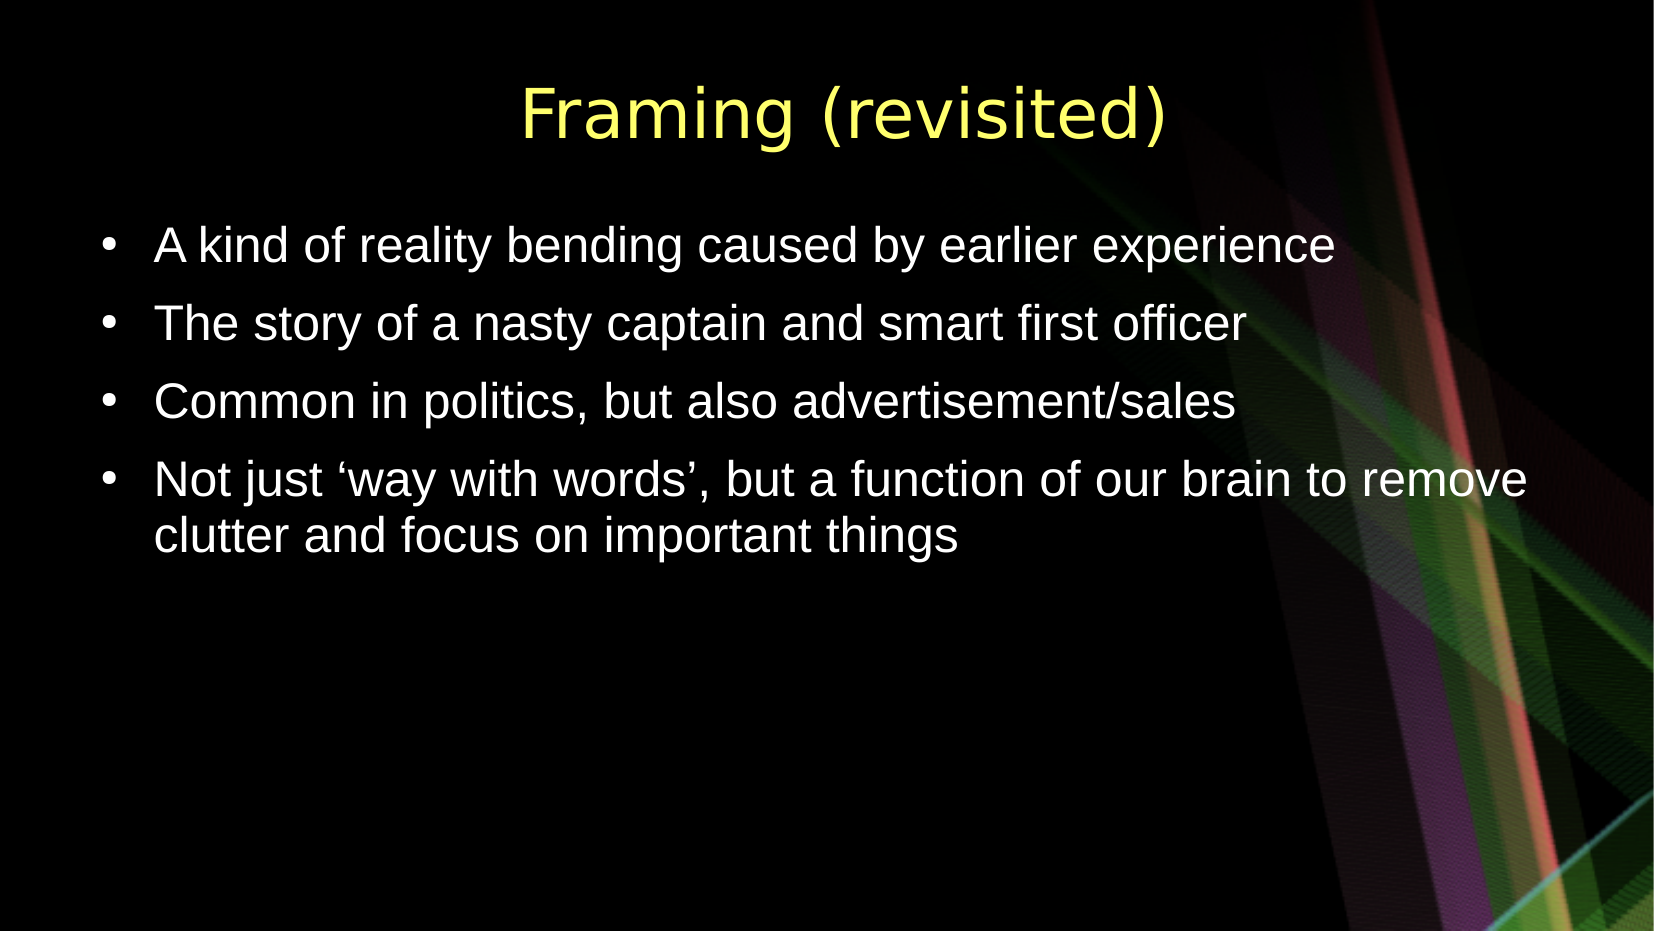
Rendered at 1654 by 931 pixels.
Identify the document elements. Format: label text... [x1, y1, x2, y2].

title Framing (revisited) [82, 37, 1607, 193]
picture [0, 0, 1654, 931]
list A kind of reality bending caused by earlier experience The story of a nasty captain and smart first officer Common in politics, but also advertisement/sales Not just ‘way with words’, but a function of our brain to remove clutter and focus on important things [82, 217, 1607, 898]
